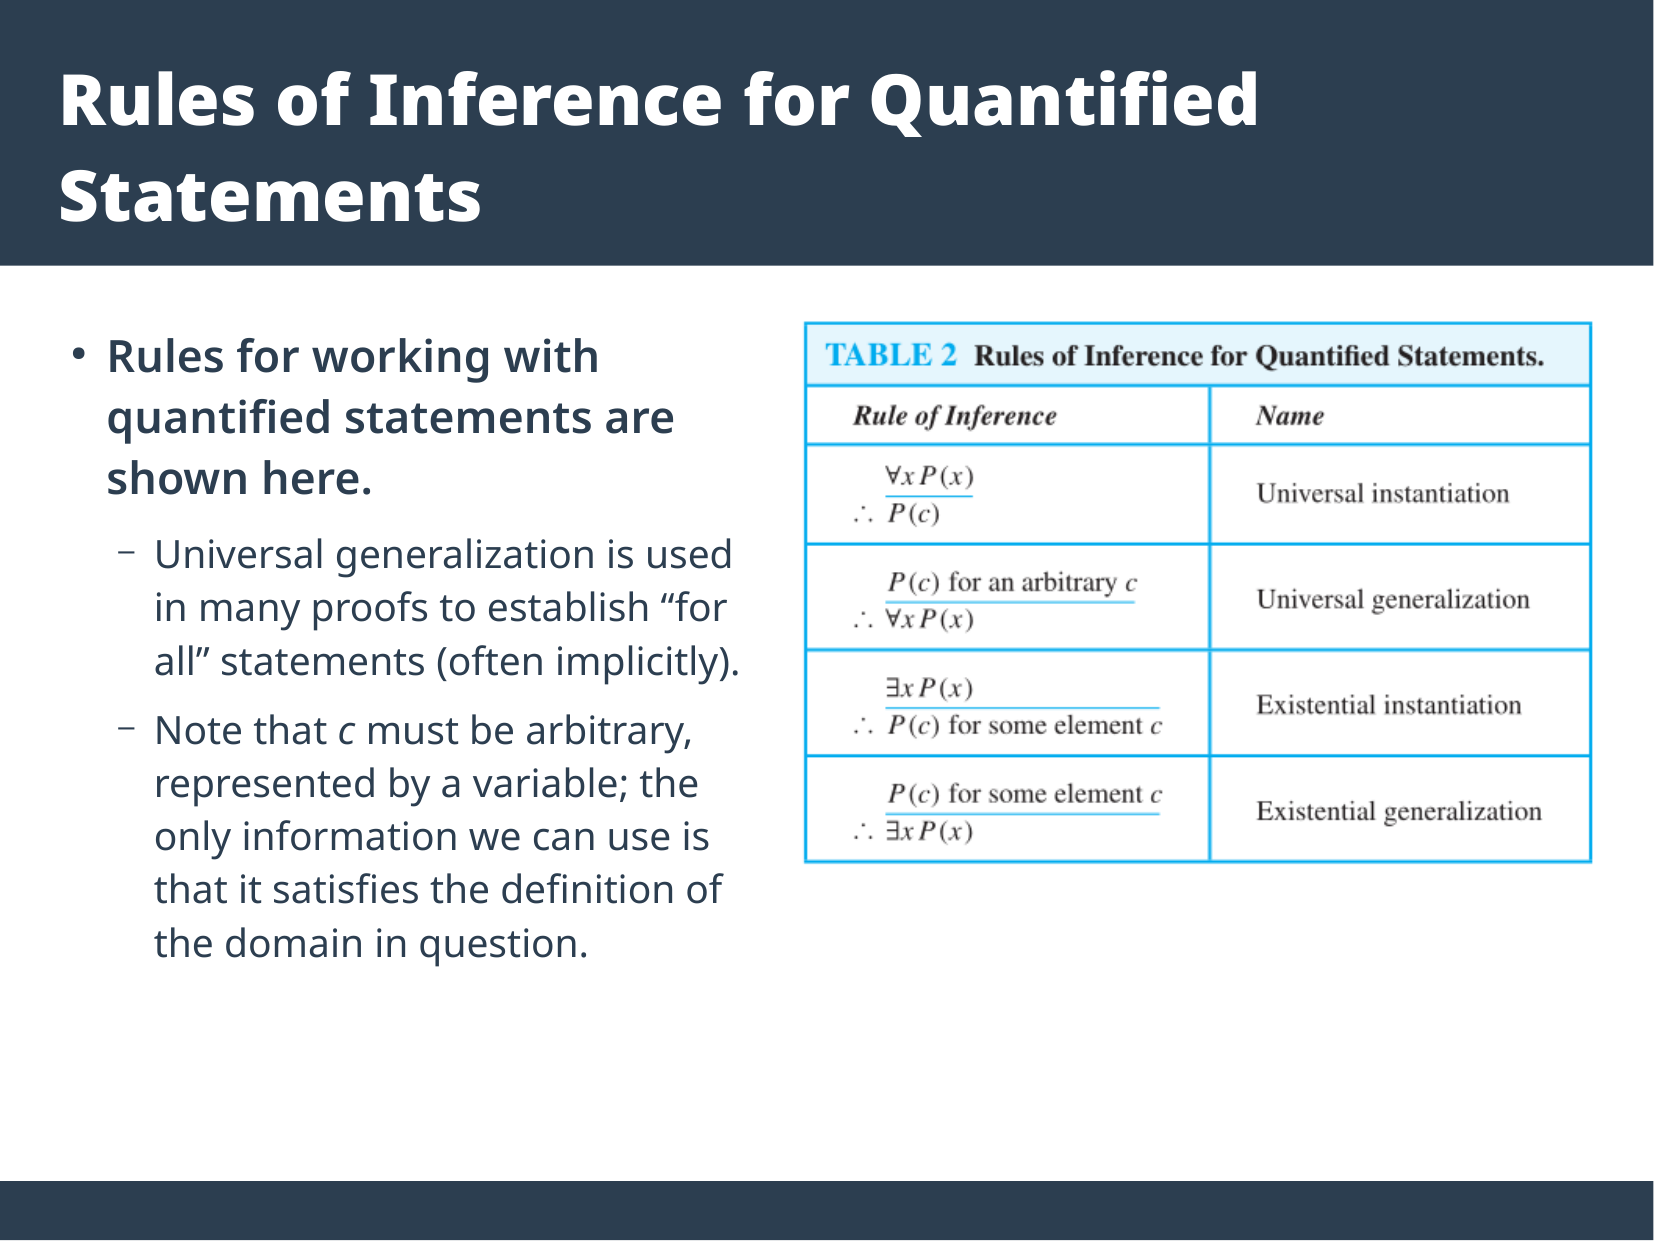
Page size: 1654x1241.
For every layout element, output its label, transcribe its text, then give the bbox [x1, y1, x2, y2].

picture [795, 314, 1605, 872]
title Rules of Inference for Quantified Statements [59, 49, 1595, 207]
list Rules for working with quantified statements are shown here. Universal generalization is used in many proofs to establish “for all” statements (often implicitly). Note that c must be arbitrary, represented by a variable; the only information we can use is that it satisfies the definition of the domain in question. [59, 324, 751, 1021]
